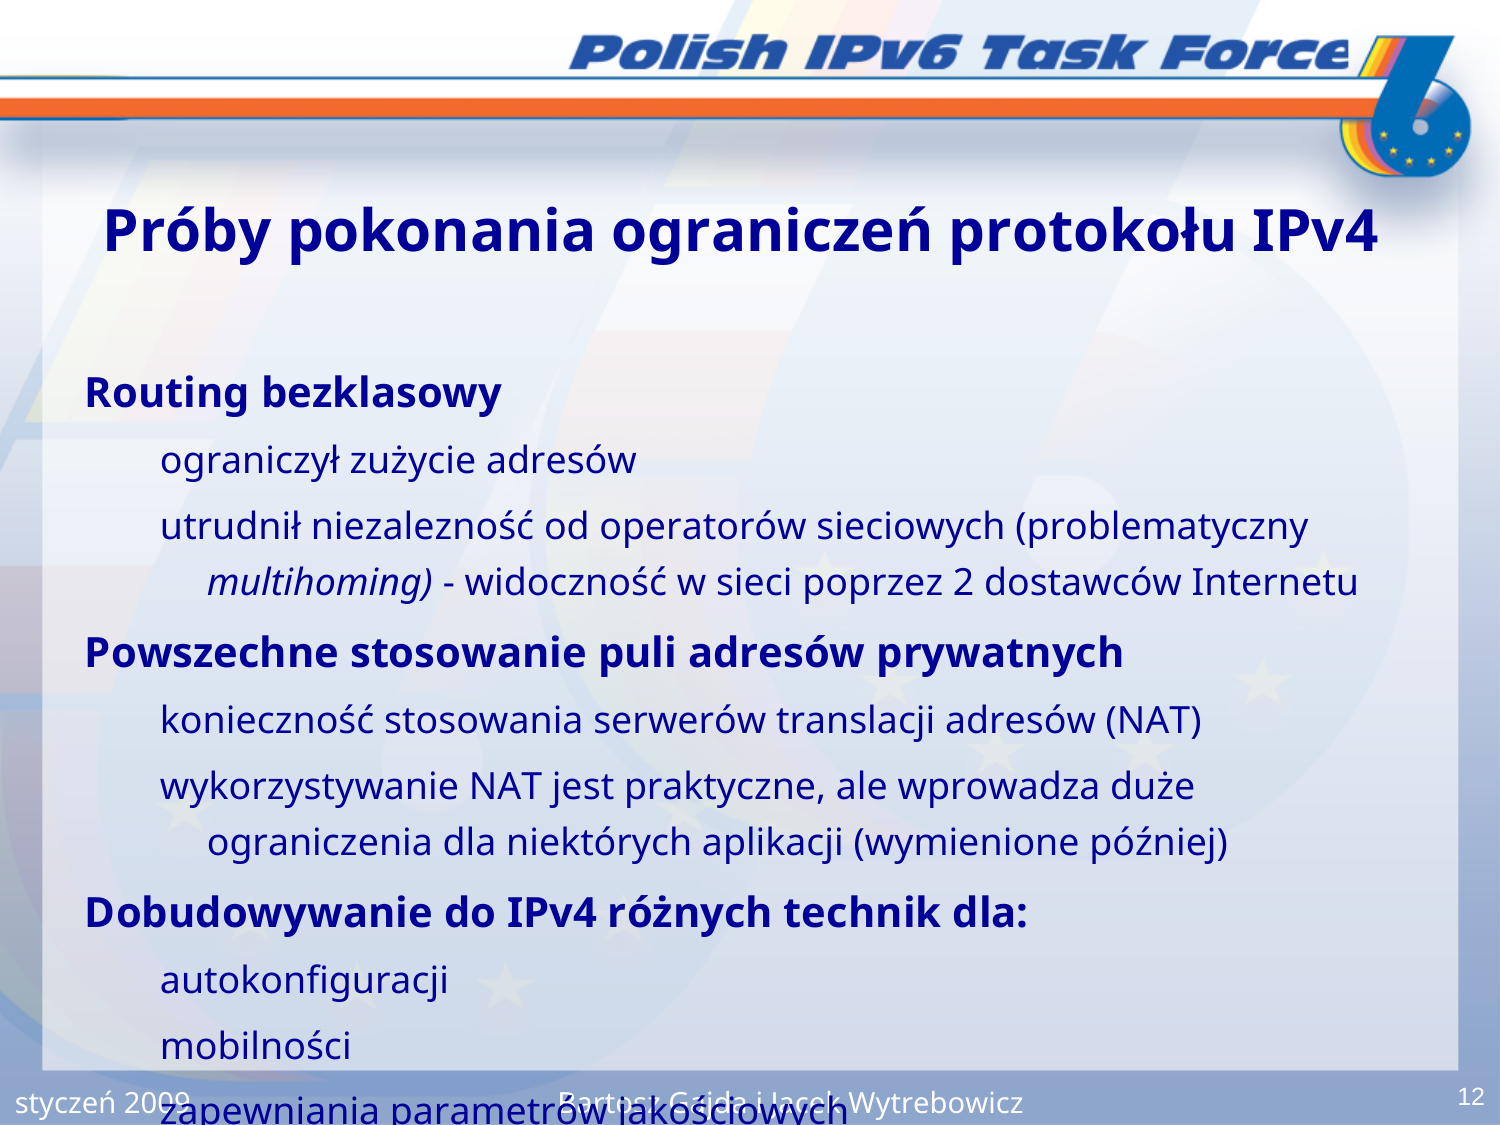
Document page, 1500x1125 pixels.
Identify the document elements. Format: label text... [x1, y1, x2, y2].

picture [619, 1099, 628, 1111]
picture [741, 1106, 753, 1122]
picture [632, 1114, 642, 1122]
picture [0, 0, 1500, 1125]
text_box Próby pokonania ograniczeń protokołu IPv4 [62, 137, 1435, 275]
picture [204, 1106, 216, 1122]
picture [395, 1106, 407, 1122]
text_box Routing bezklasowy ograniczył zużycie adresów utrudnił niezalezność od operatorów sieciowych (problematyczny multihoming) - widoczność w sieci poprzez 2 dostawców Internetu Powszechne stosowanie puli adresów prywatnych konieczność stosowania serwerów translacji adresów (NAT) wykorzystywanie NAT jest praktyczne, ale wprowadza duże ograniczenia dla niektórych aplikacji (wymienione później) Dobudowywanie do IPv4 różnych technik dla: autokonfiguracji mobilności zapewniania parametrów jakościowych [64, 350, 1424, 1028]
